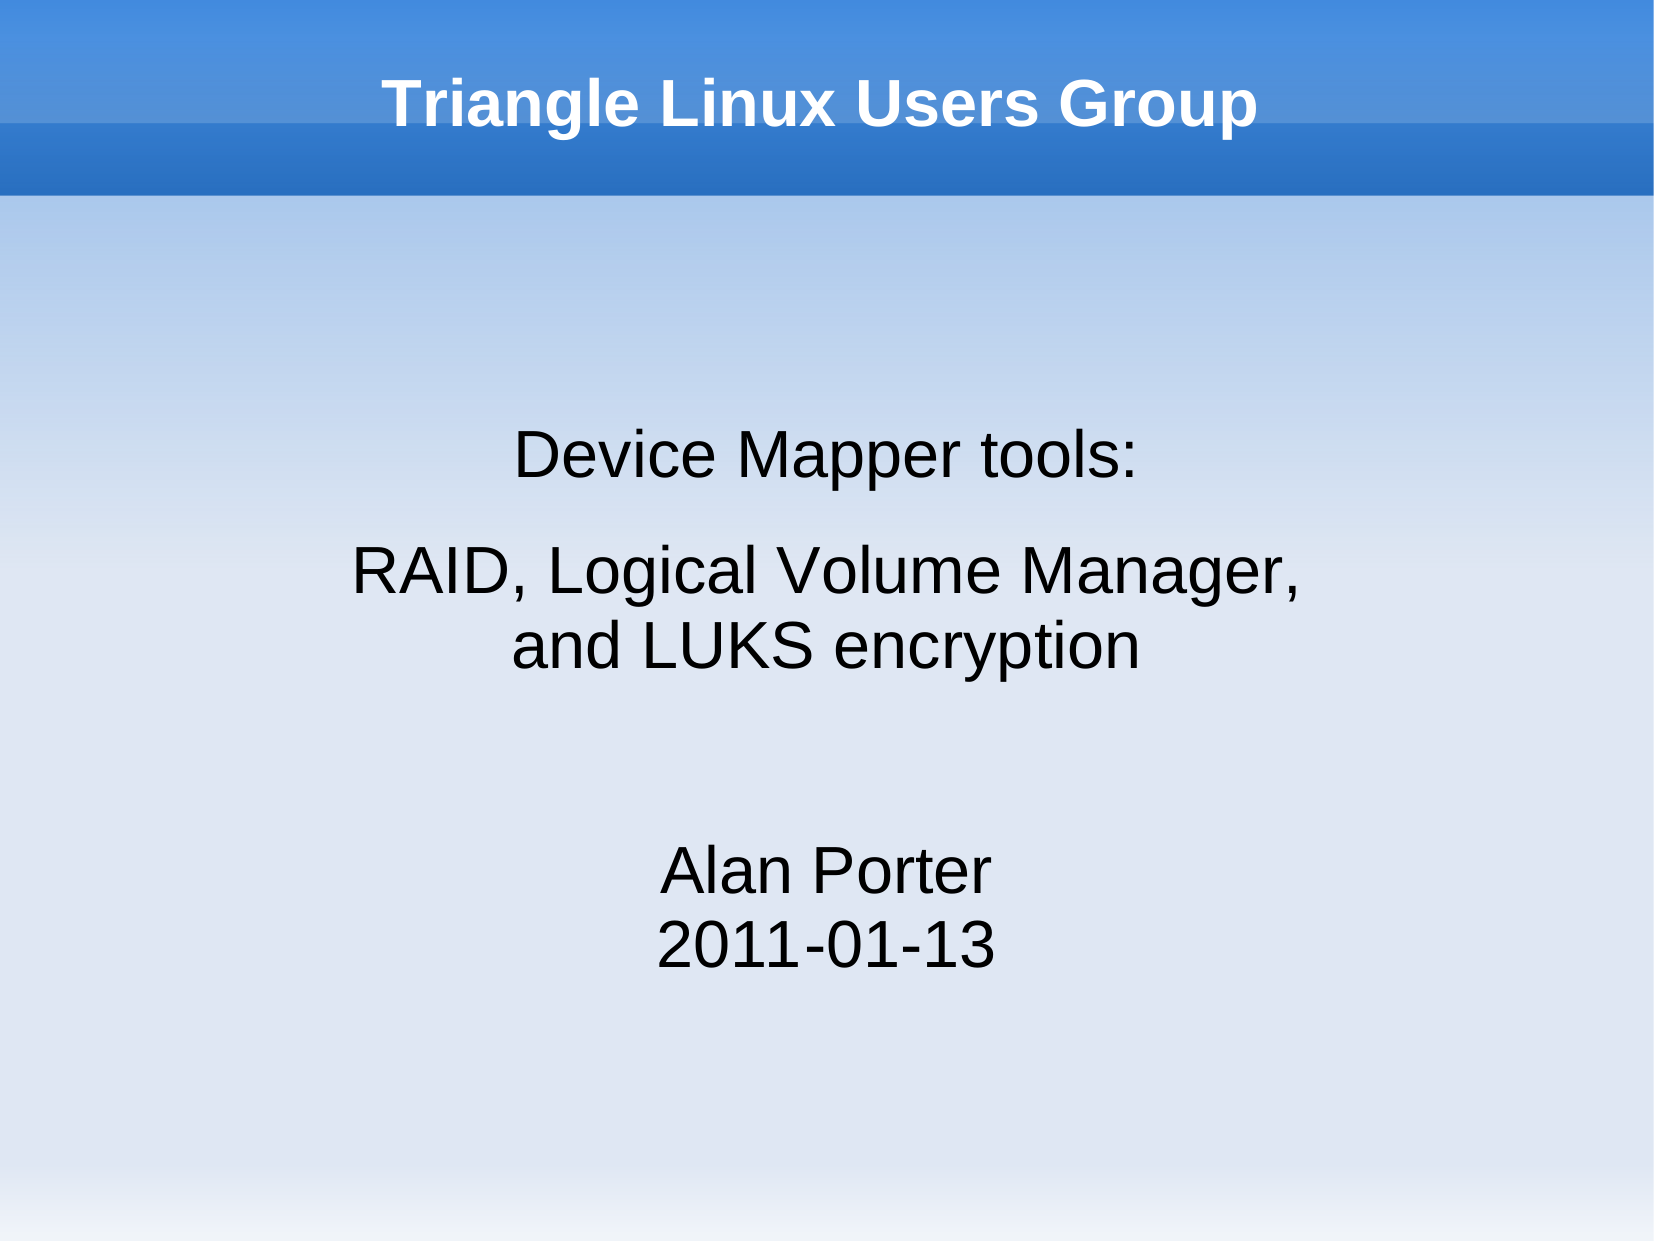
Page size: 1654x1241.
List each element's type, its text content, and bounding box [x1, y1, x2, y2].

picture [0, 0, 1654, 1241]
subtitle Device Mapper tools: RAID, Logical Volume Manager, and LUKS encryption Alan Porter 2011-01-13 [82, 290, 1571, 1109]
title Triangle Linux Users Group [76, 0, 1565, 208]
